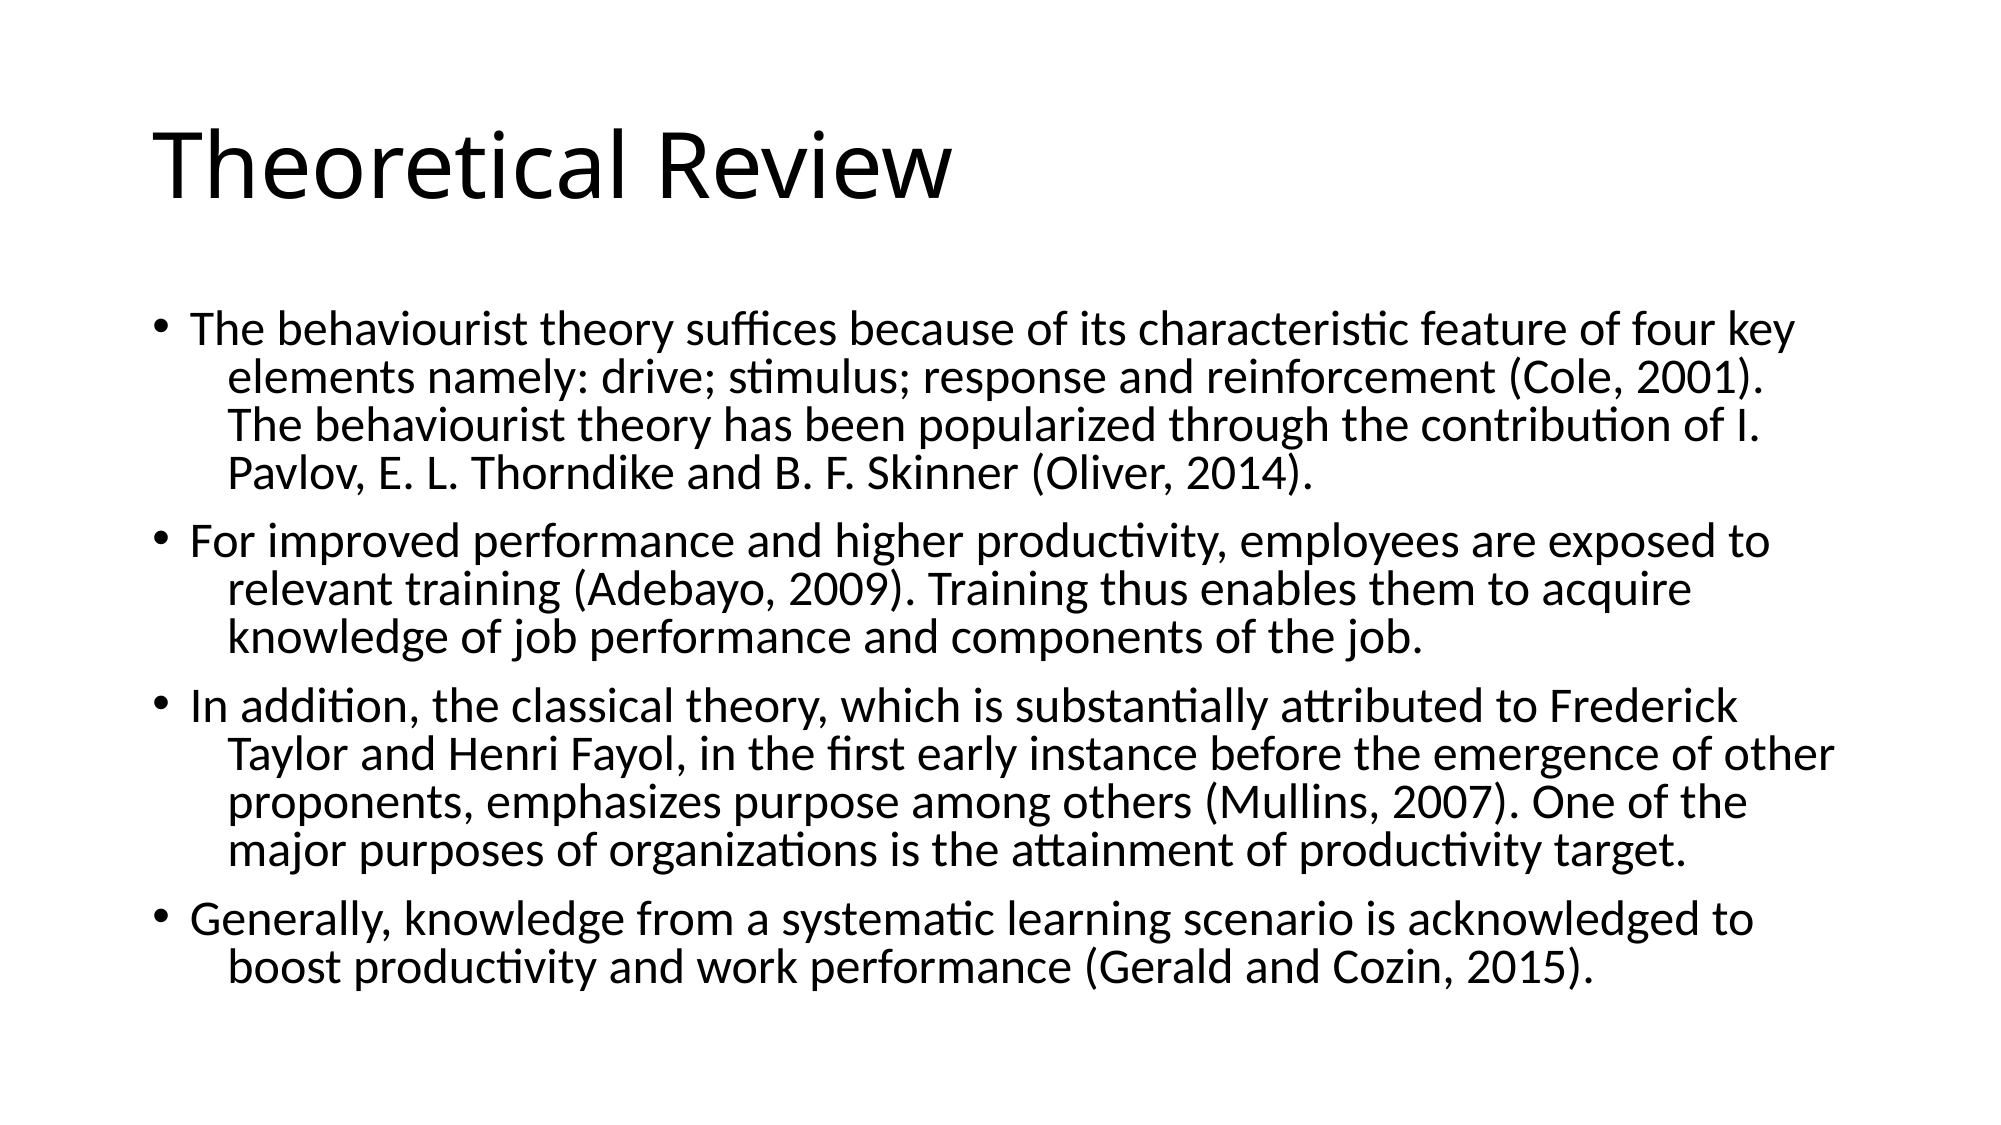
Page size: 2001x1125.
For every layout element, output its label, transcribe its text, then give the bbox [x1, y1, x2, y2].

title Theoretical Review [137, 59, 1863, 278]
list The behaviourist theory suffices because of its characteristic feature of four key elements namely: drive; stimulus; response and reinforcement (Cole, 2001). The behaviourist theory has been popularized through the contribution of I. Pavlov, E. L. Thorndike and B. F. Skinner (Oliver, 2014). For improved performance and higher productivity, employees are exposed to relevant training (Adebayo, 2009). Training thus enables them to acquire knowledge of job performance and components of the job. In addition, the classical theory, which is substantially attributed to Frederick Taylor and Henri Fayol, in the first early instance before the emergence of other proponents, emphasizes purpose among others (Mullins, 2007). One of the major purposes of organizations is the attainment of productivity target. Generally, knowledge from a systematic learning scenario is acknowledged to boost productivity and work performance (Gerald and Cozin, 2015). [137, 299, 1863, 1014]
